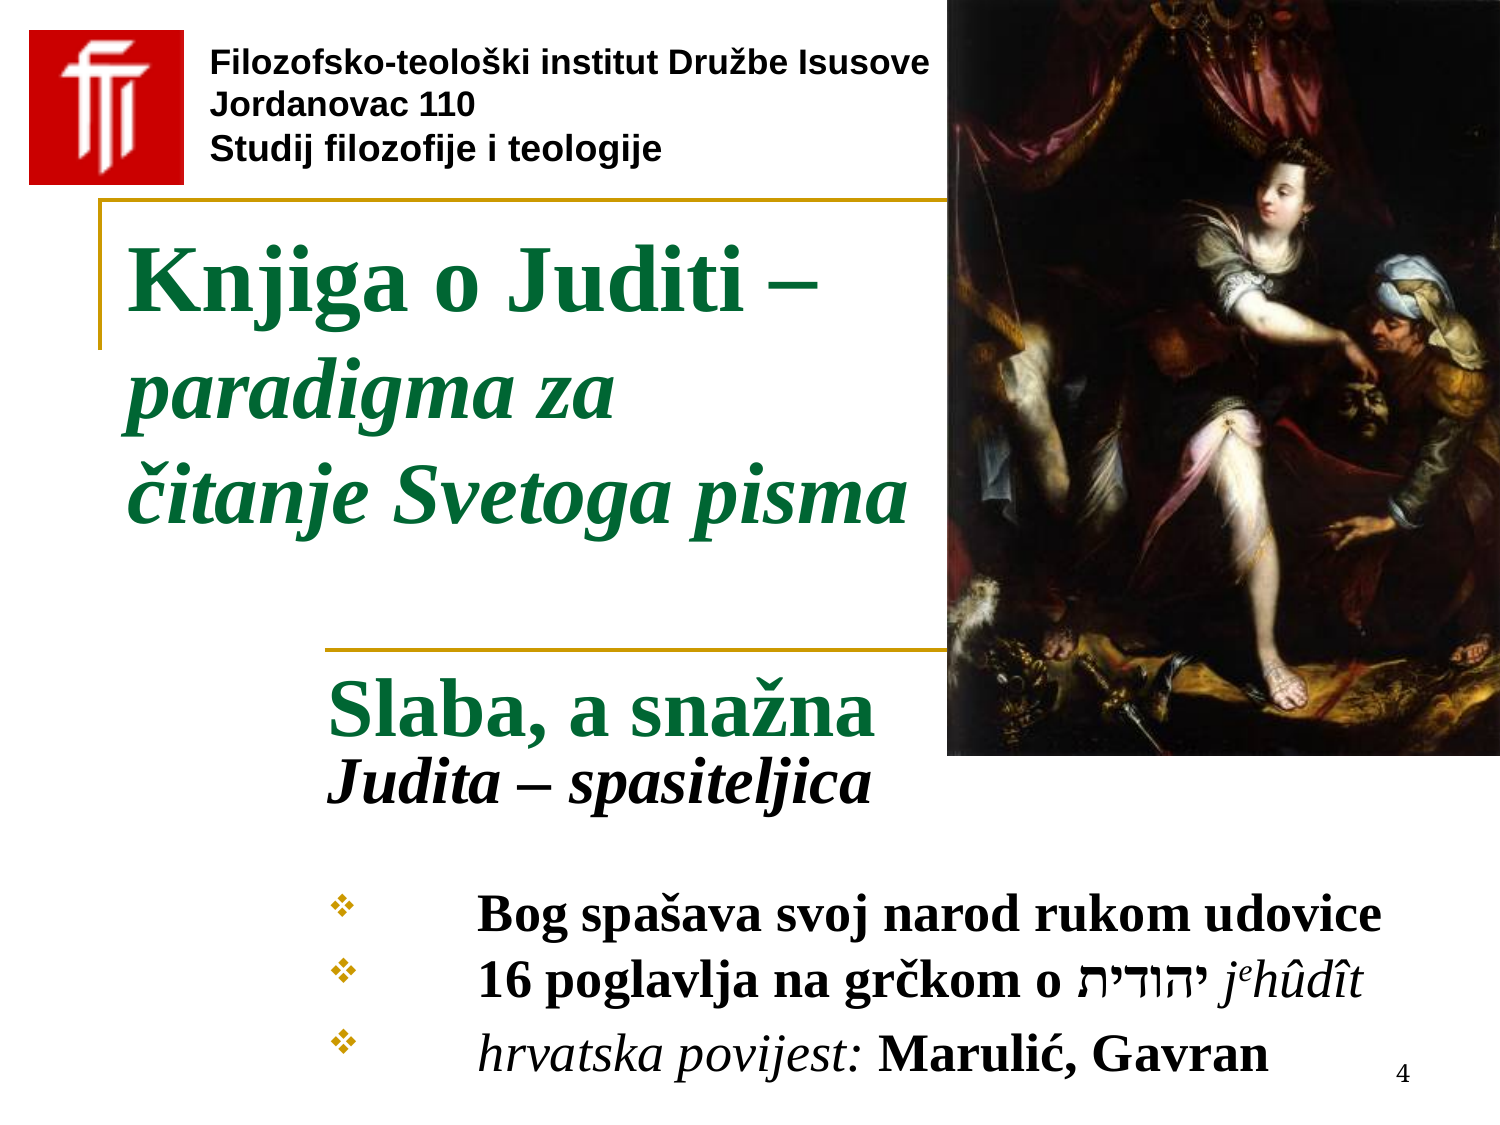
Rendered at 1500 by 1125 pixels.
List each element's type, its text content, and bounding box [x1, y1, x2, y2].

text_box Filozofsko-teološki institut Družbe Isusove Jordanovac 110 Studij filozofije i teologije [194, 31, 963, 177]
picture [947, 0, 1500, 756]
title Knjiga o Juditi – paradigma za čitanje Svetoga pisma [112, 208, 947, 591]
picture [29, 30, 184, 185]
subtitle Slaba, a snažna Judita – spasiteljica Bog spašava svoj narod rukom udovice 16 poglavlja na grčkom o יהודית jehûdît hrvatska povijest: Marulić, Gavran [312, 664, 1500, 1125]
